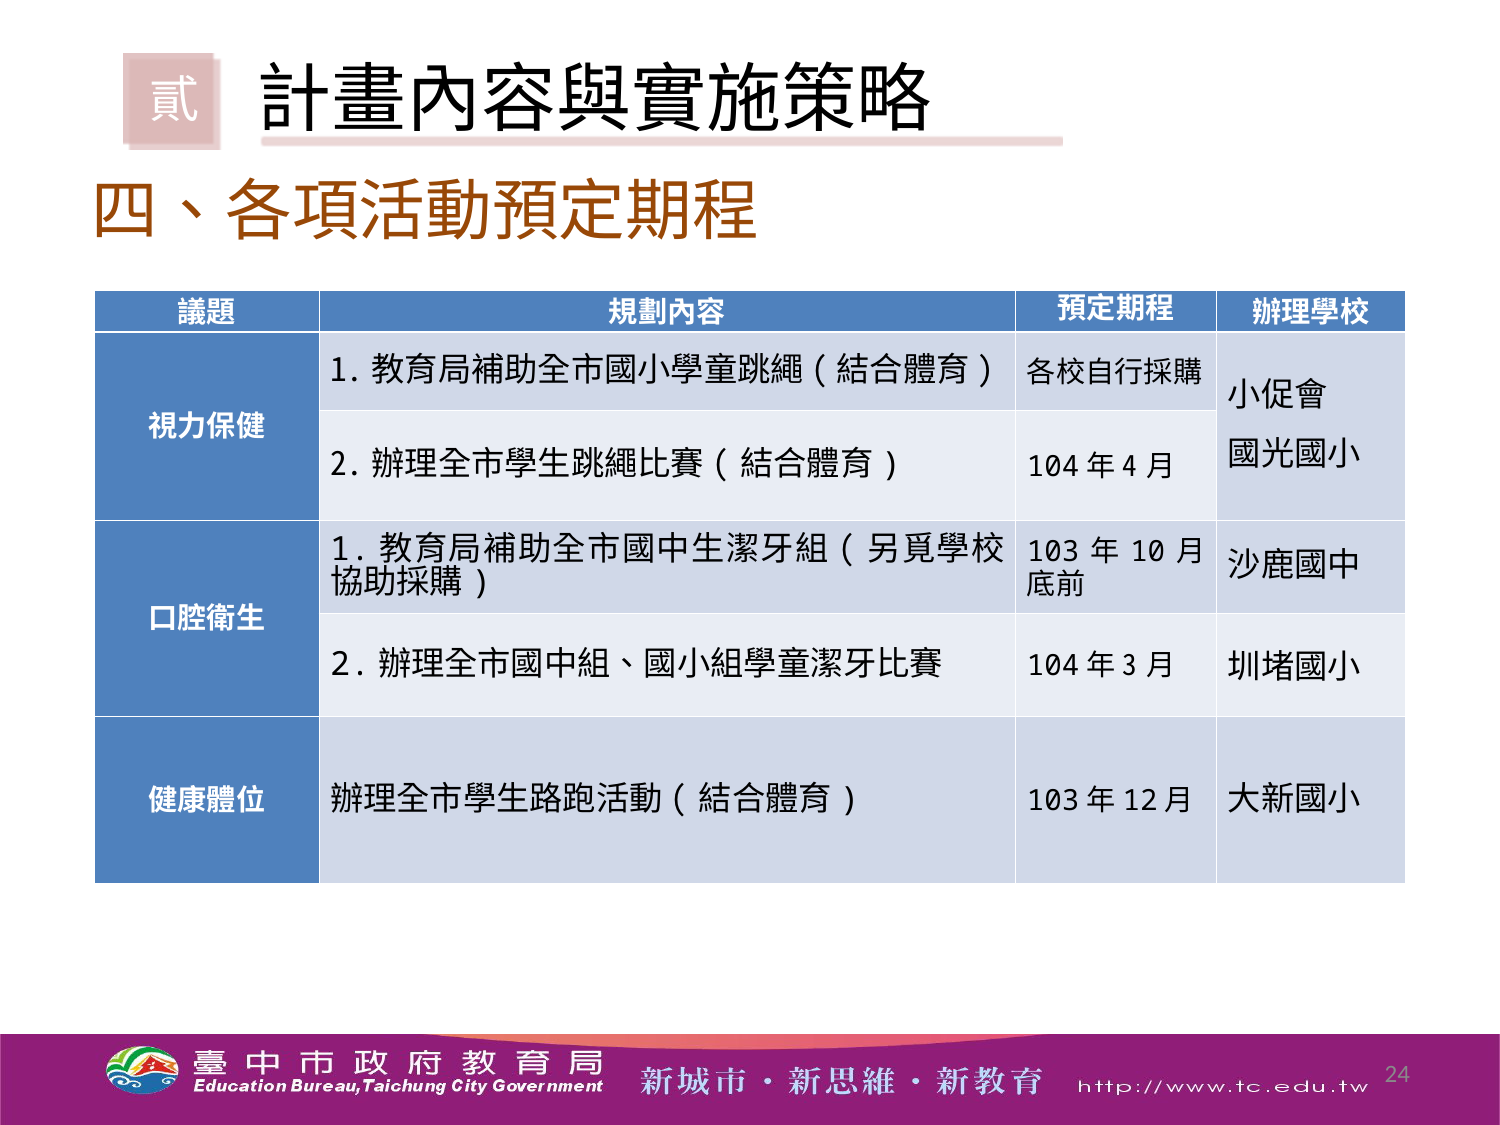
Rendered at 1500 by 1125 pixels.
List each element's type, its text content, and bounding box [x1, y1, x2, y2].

table_cell 2.辦理全市學生跳繩比賽(結合體育) [320, 411, 1015, 520]
table_cell 103年12月 [1016, 717, 1216, 883]
table_cell 口腔衛生 [95, 521, 319, 716]
table_cell 辦理全市學生路跑活動(結合體育) [320, 717, 1015, 883]
picture [123, 53, 1063, 150]
list 四、各項活動預定期程 [76, 160, 1459, 1024]
table_cell 視力保健 [95, 333, 319, 520]
table_cell 健康體位 [95, 717, 319, 883]
table_header 規劃內容 [320, 291, 1015, 331]
table_cell 1.教育局補助全市國中生潔牙組(另覓學校協助採購) [320, 521, 1015, 613]
picture [0, 1034, 1500, 1125]
table_cell 小促會 國光國小 [1217, 333, 1405, 520]
table_header 議題 [95, 291, 319, 331]
table_cell 大新國小 [1217, 717, 1405, 883]
table_header 辦理學校 [1217, 291, 1405, 331]
table_header 預定期程 [1016, 291, 1216, 331]
text_box <number> [1074, 1042, 1426, 1103]
text_box 計畫內容與實施策略 [242, 42, 1377, 149]
table_cell 2.辦理全市國中組、國小組學童潔牙比賽 [320, 614, 1015, 716]
table_cell 1.教育局補助全市國小學童跳繩(結合體育) [320, 333, 1015, 410]
table_cell 103年10月底前 [1016, 521, 1216, 613]
table_cell 圳堵國小 [1217, 614, 1405, 716]
table_cell 沙鹿國中 [1217, 521, 1405, 613]
table_cell 各校自行採購 [1016, 333, 1216, 410]
table_cell 104年4月 [1016, 411, 1216, 520]
table_cell 104年3月 [1016, 614, 1216, 716]
text_box 貳一 [134, 60, 199, 196]
